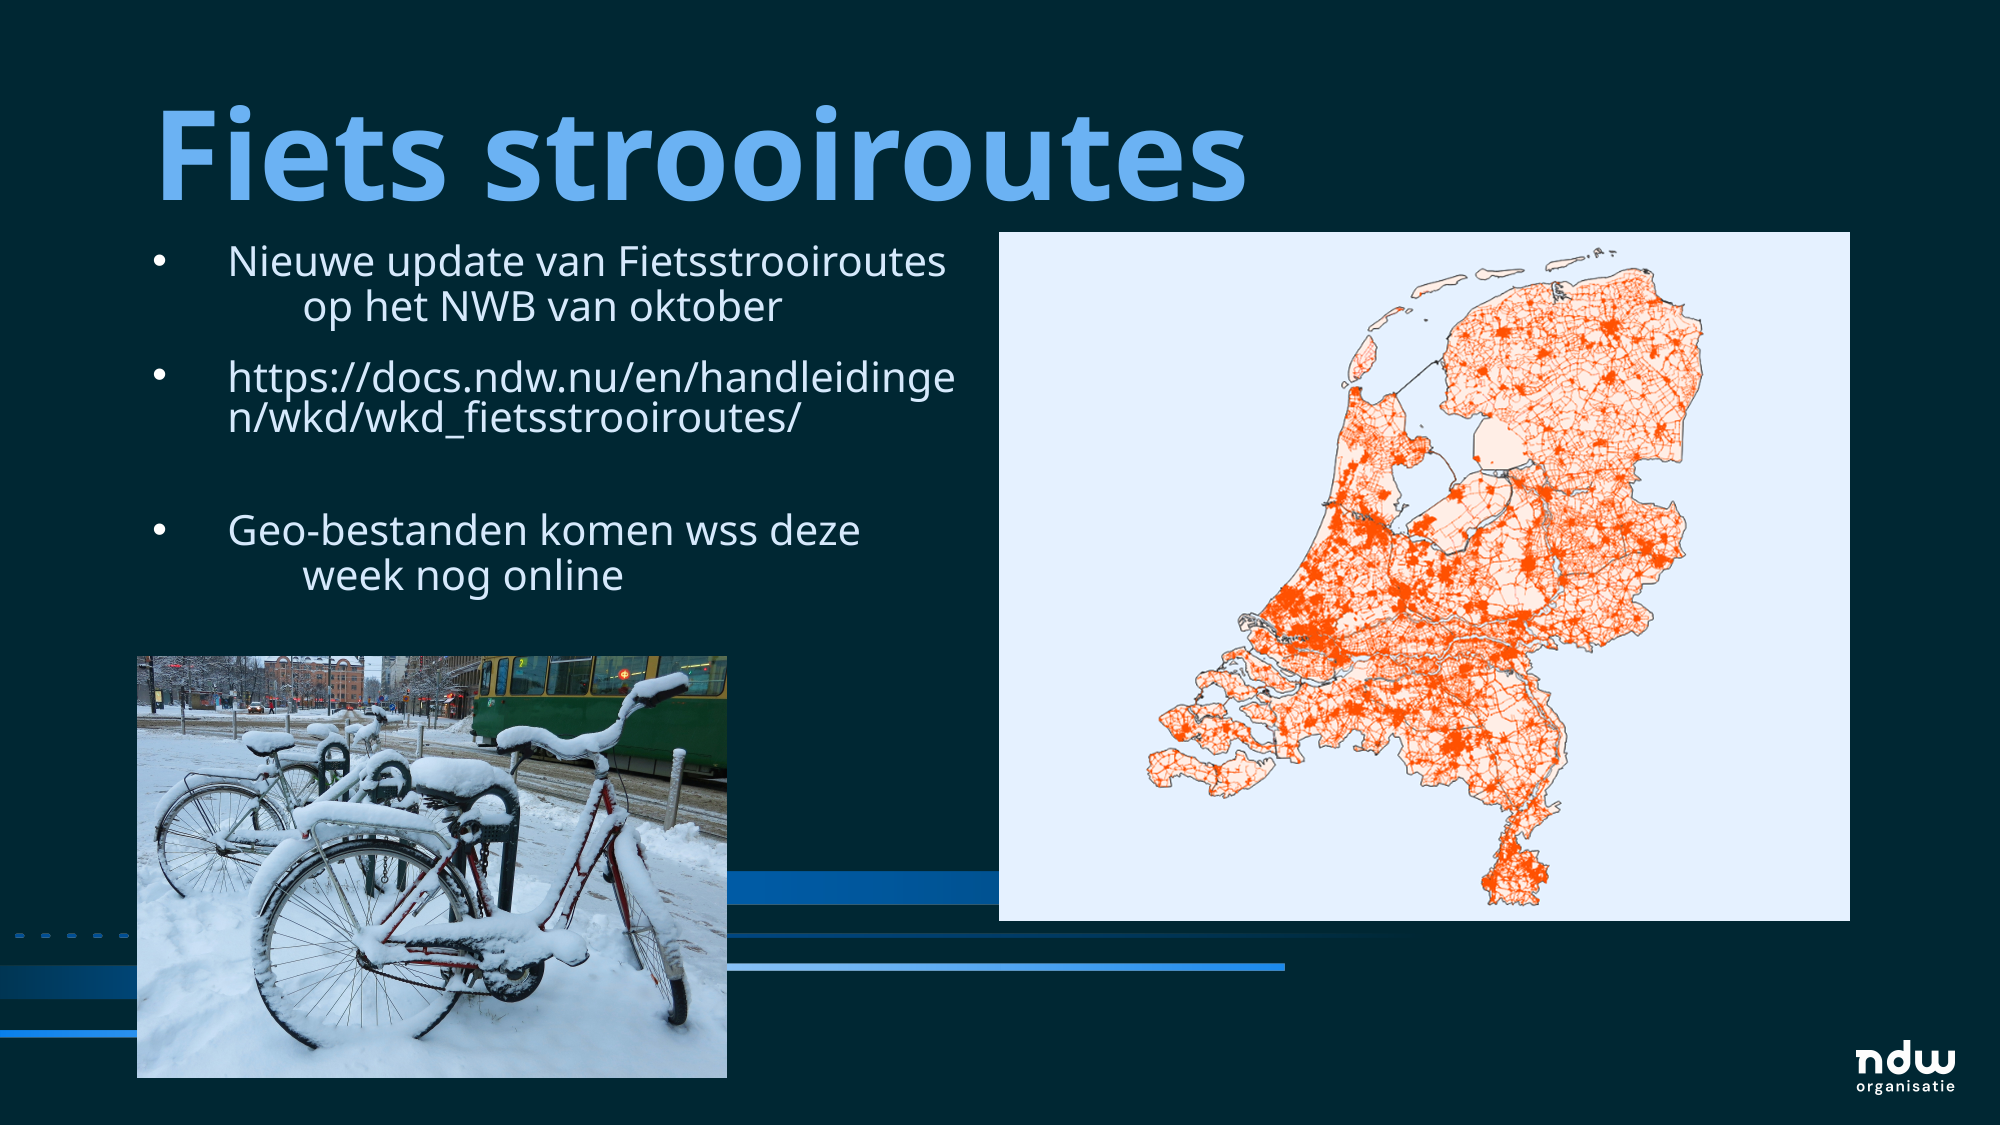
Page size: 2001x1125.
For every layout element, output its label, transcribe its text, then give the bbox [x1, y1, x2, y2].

picture [137, 657, 727, 1077]
title Fiets strooiroutes [137, 59, 1863, 278]
list Nieuwe update van Fietsstrooiroutes op het NWB van oktober https://docs.ndw.nu/en/handleidingen/wkd/wkd_fietsstrooiroutes/ Geo-bestanden komen wss deze week nog online [137, 232, 988, 1014]
picture [999, 233, 1849, 920]
